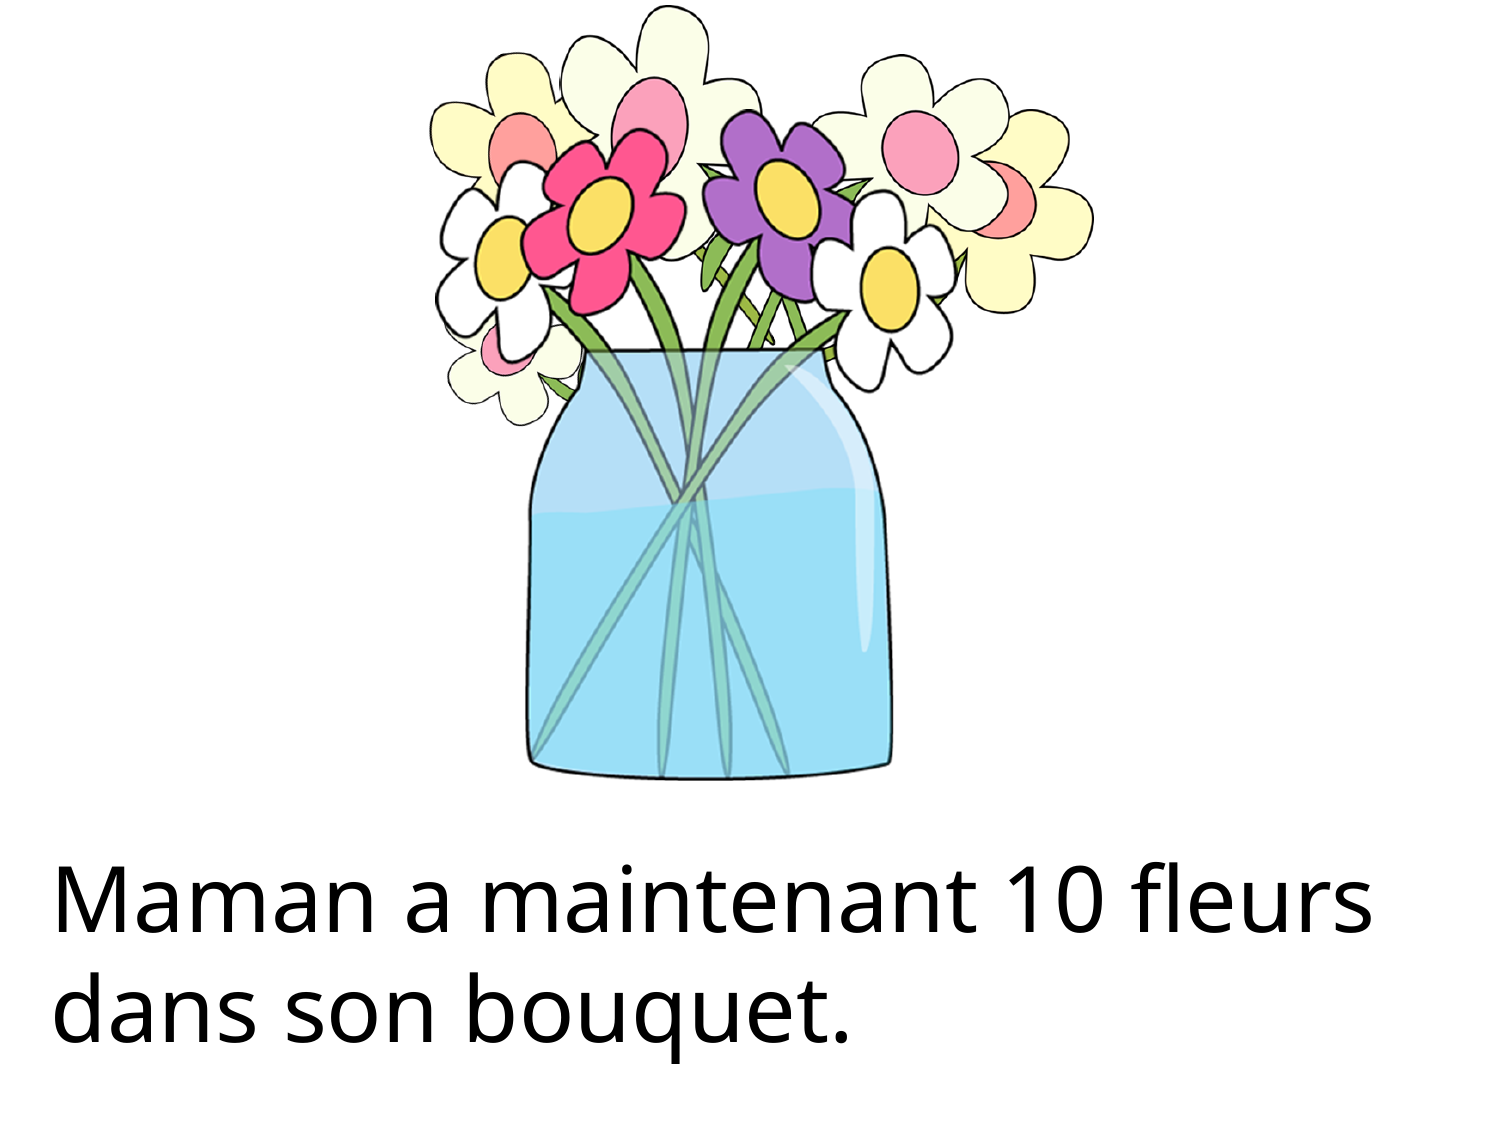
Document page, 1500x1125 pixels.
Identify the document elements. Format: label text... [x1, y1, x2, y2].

text_box Maman a maintenant 10 fleurs dans son bouquet. [36, 834, 1393, 1069]
picture [409, 0, 1094, 781]
